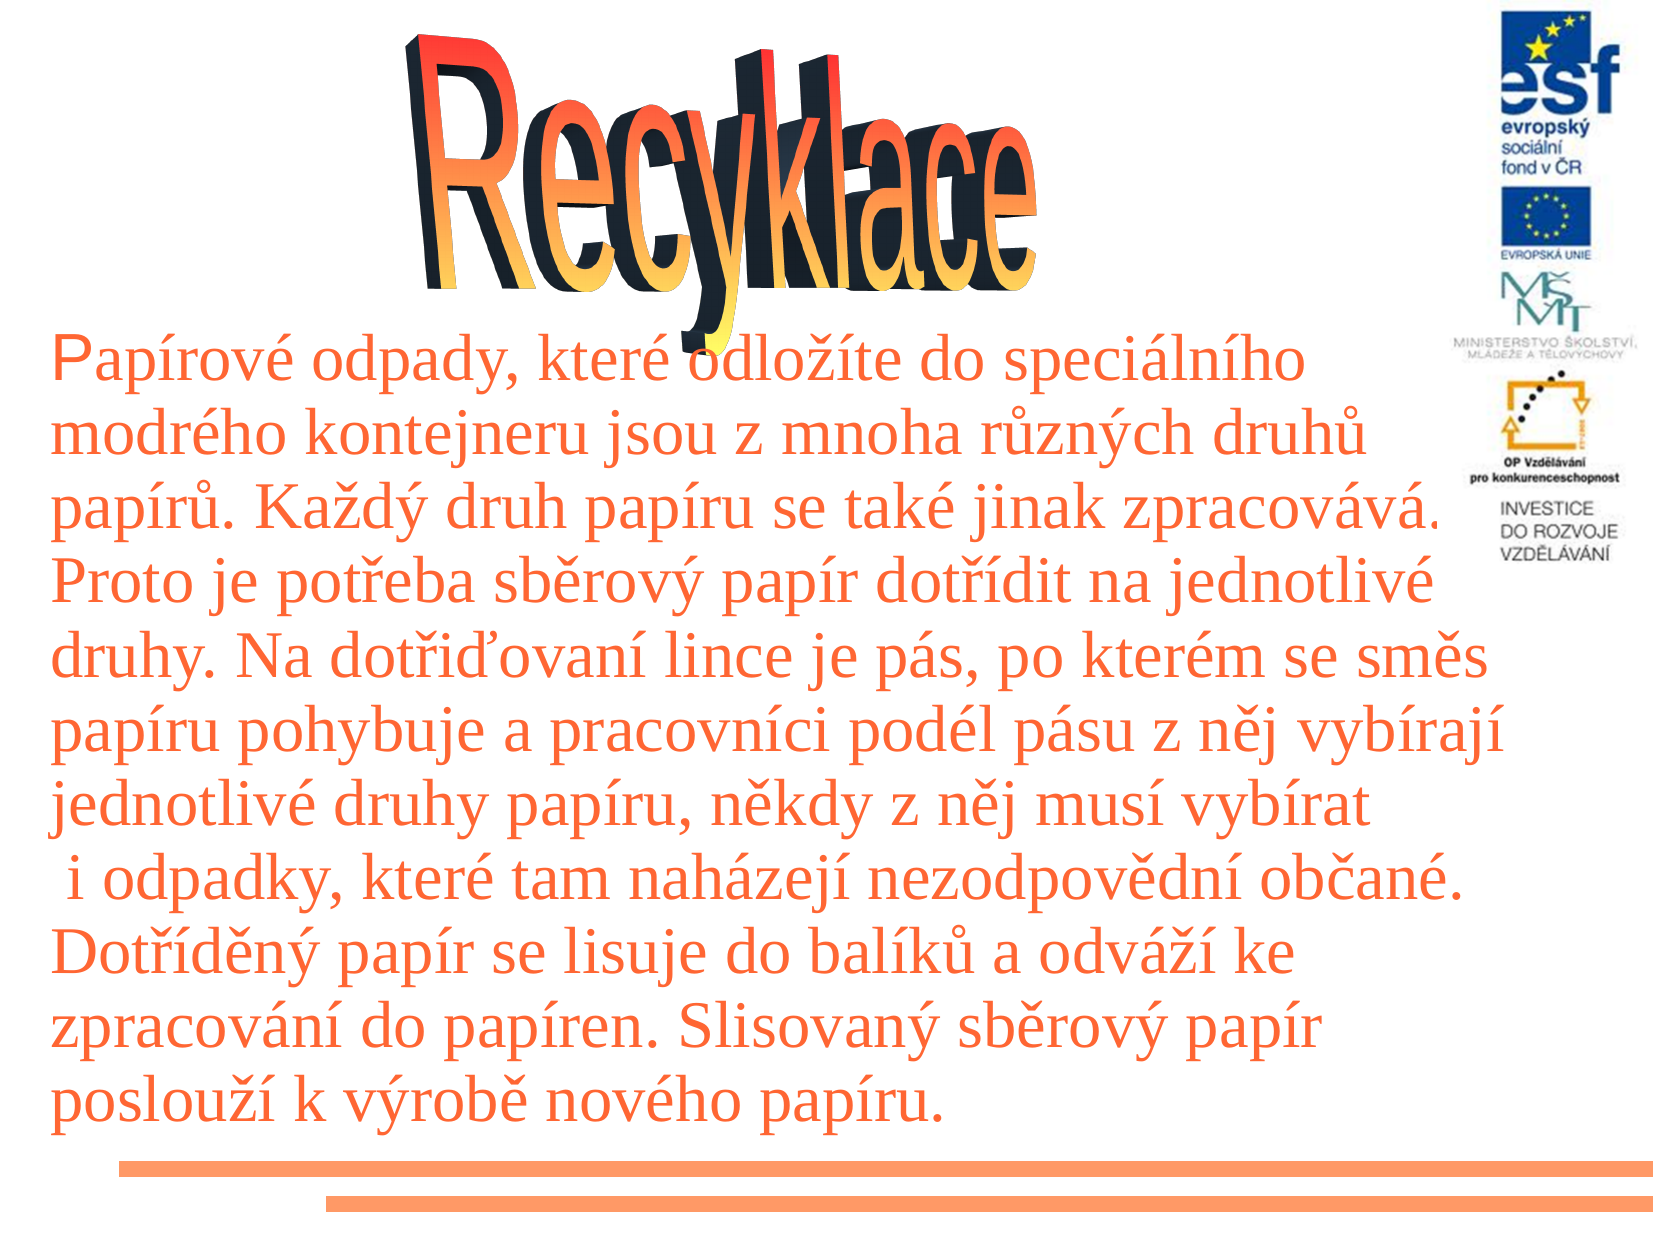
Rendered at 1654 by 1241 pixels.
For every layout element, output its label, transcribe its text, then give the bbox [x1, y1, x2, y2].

text_box Papírové odpady, které odložíte do speciálního modrého kontejneru jsou z mnoha různých druhů papírů. Každý druh papíru se také jinak zpracovává. Proto je potřeba sběrový papír dotřídit na jednotlivé druhy. Na dotřiďovaní lince je pás, po kterém se směs papíru pohybuje a pracovníci podél pásu z něj vybírají jednotlivé druhy papíru, někdy z něj musí vybírat i odpadky, které tam naházejí nezodpovědní občané. Dotříděný papír se lisuje do balíků a odváží ke zpracování do papíren. Slisovaný sběrový papír poslouží k výrobě nového papíru. [35, 312, 1571, 1203]
picture [1437, 0, 1654, 573]
